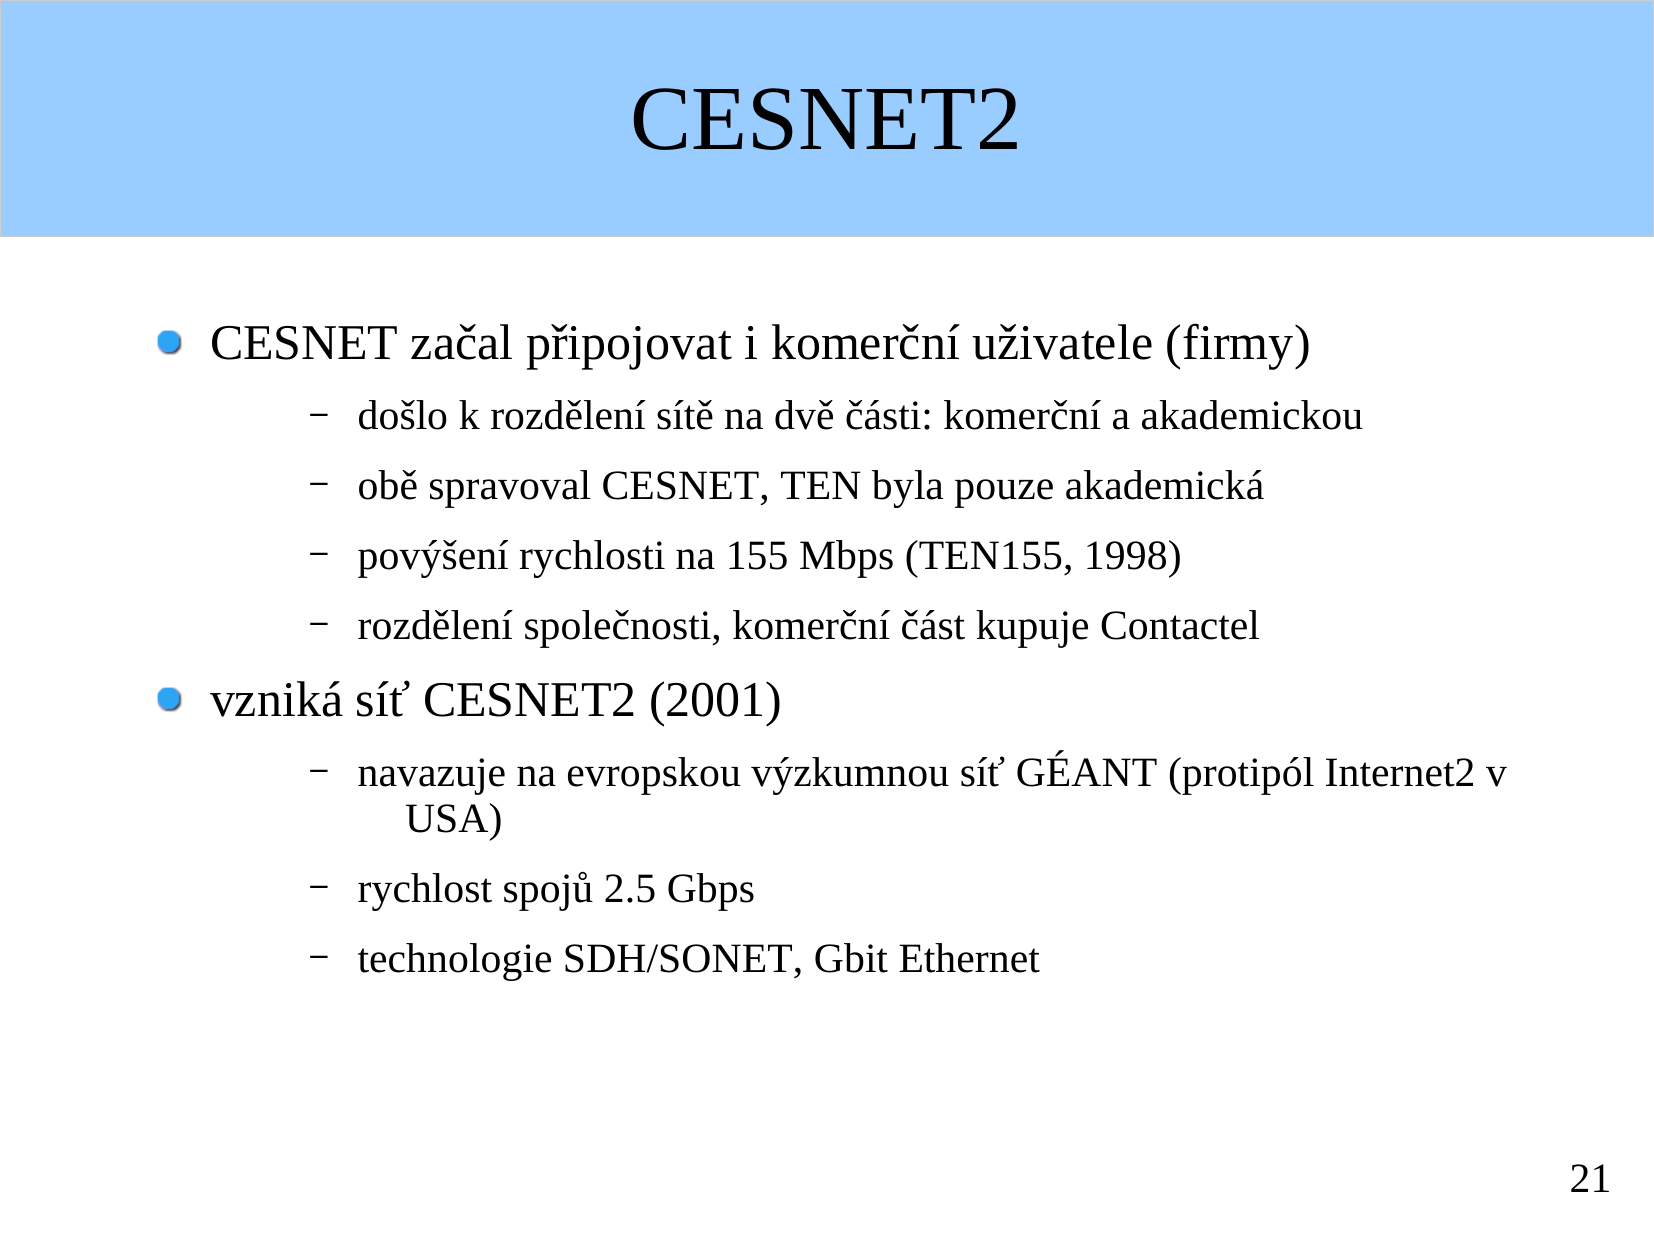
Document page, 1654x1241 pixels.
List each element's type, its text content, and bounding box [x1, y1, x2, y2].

title CESNET2 [0, 0, 1654, 237]
list CESNET začal připojovat i komerční uživatele (firmy) došlo k rozdělení sítě na dvě části: komerční a akademickou obě spravoval CESNET, TEN byla pouze akademická povýšení rychlosti na 155 Mbps (TEN155, 1998) rozdělení společnosti, komerční část kupuje Contactel vzniká síť CESNET2 (2001) navazuje na evropskou výzkumnou síť GÉANT (protipól Internet2 v USA) rychlost spojů 2.5 Gbps technologie SDH/SONET, Gbit Ethernet [121, 315, 1534, 1149]
